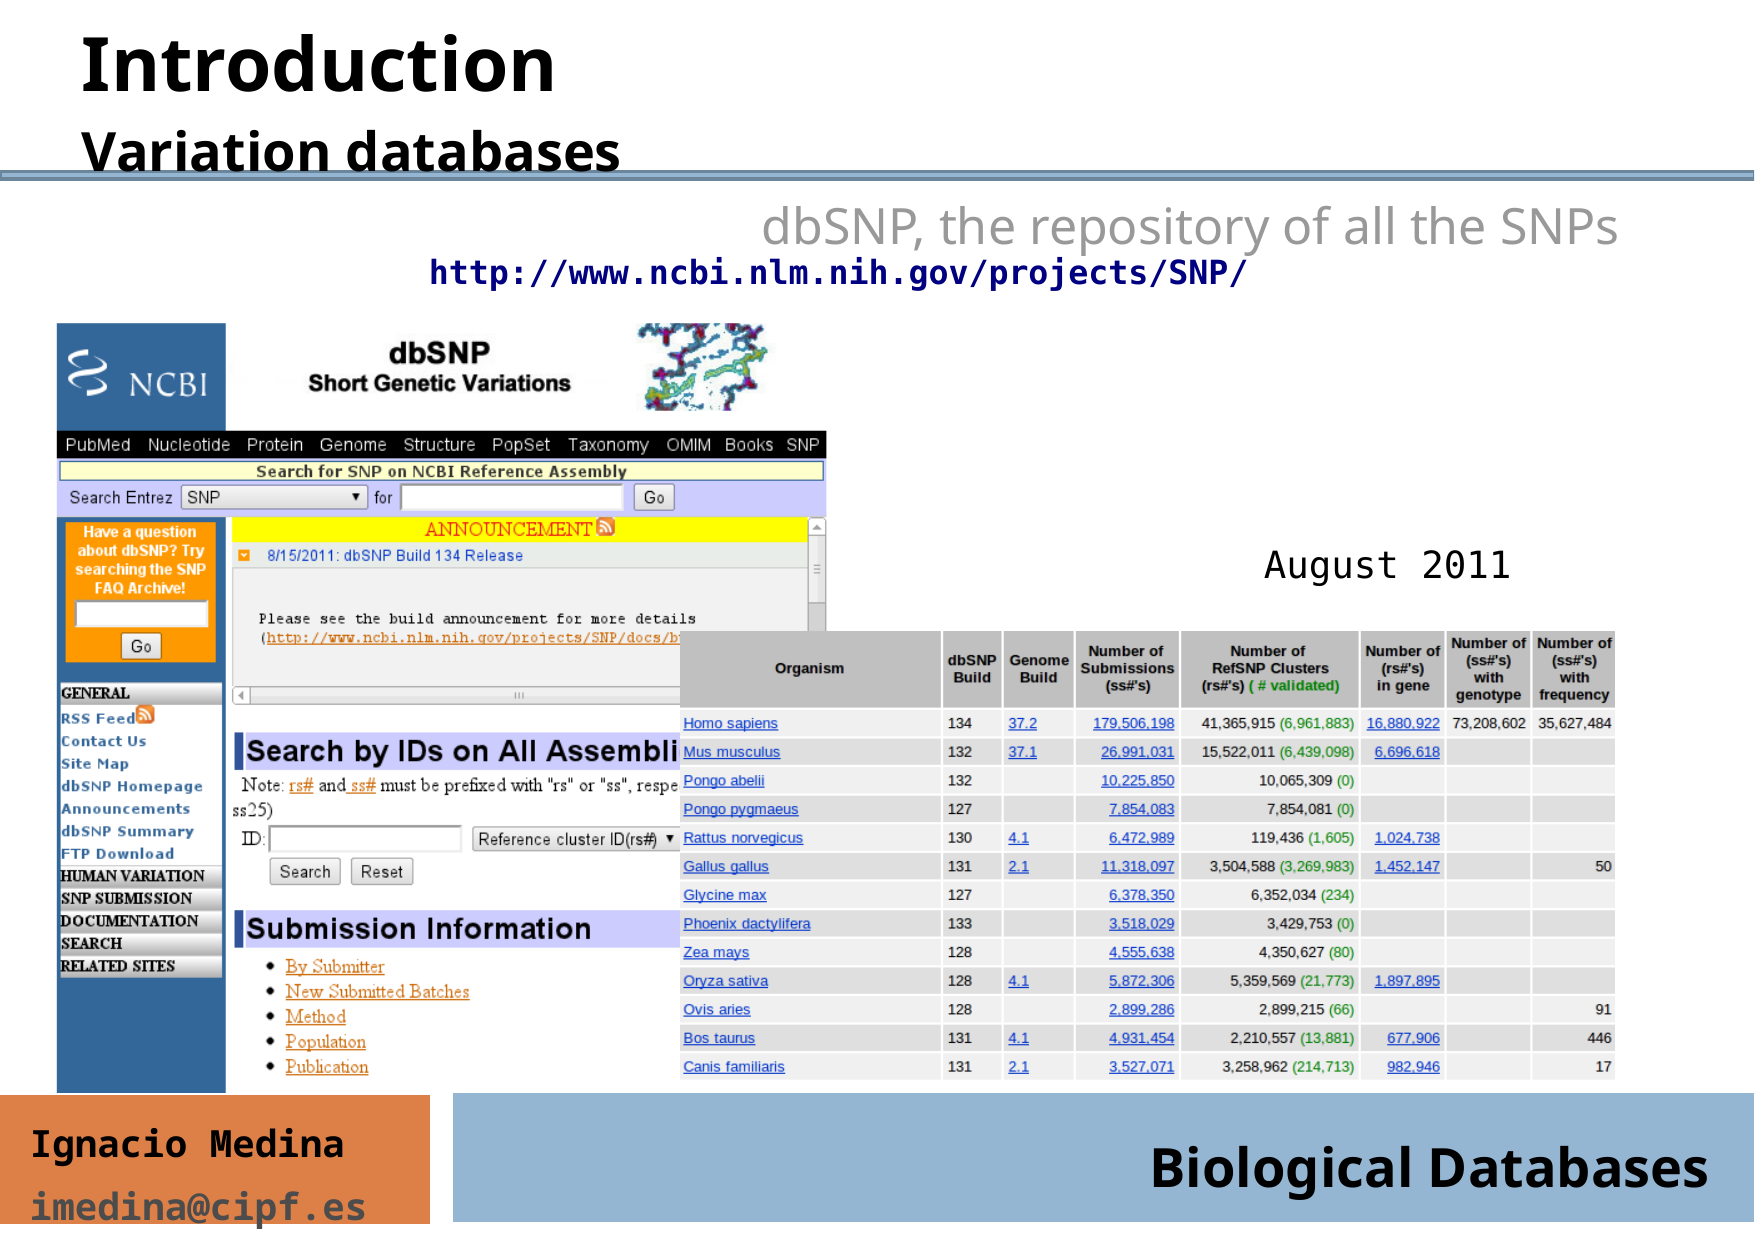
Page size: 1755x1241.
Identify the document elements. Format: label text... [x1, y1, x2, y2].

text_box [0, 171, 112, 179]
text_box August 2011 [1200, 536, 1576, 596]
text_box [1571, 171, 1754, 179]
title [112, 153, 1571, 219]
picture [47, 312, 1615, 1093]
text_box Ignacio Medina imedina@cipf.es [15, 1110, 406, 1213]
text_box dbSNP, the repository of all the SNPs [435, 183, 1636, 259]
text_box Biological Databases [675, 1122, 1726, 1200]
text_box http://www.ncbi.nlm.nih.gov/projects/SNP/ [414, 246, 1321, 300]
text_box Introduction Variation databases [67, 3, 1688, 168]
